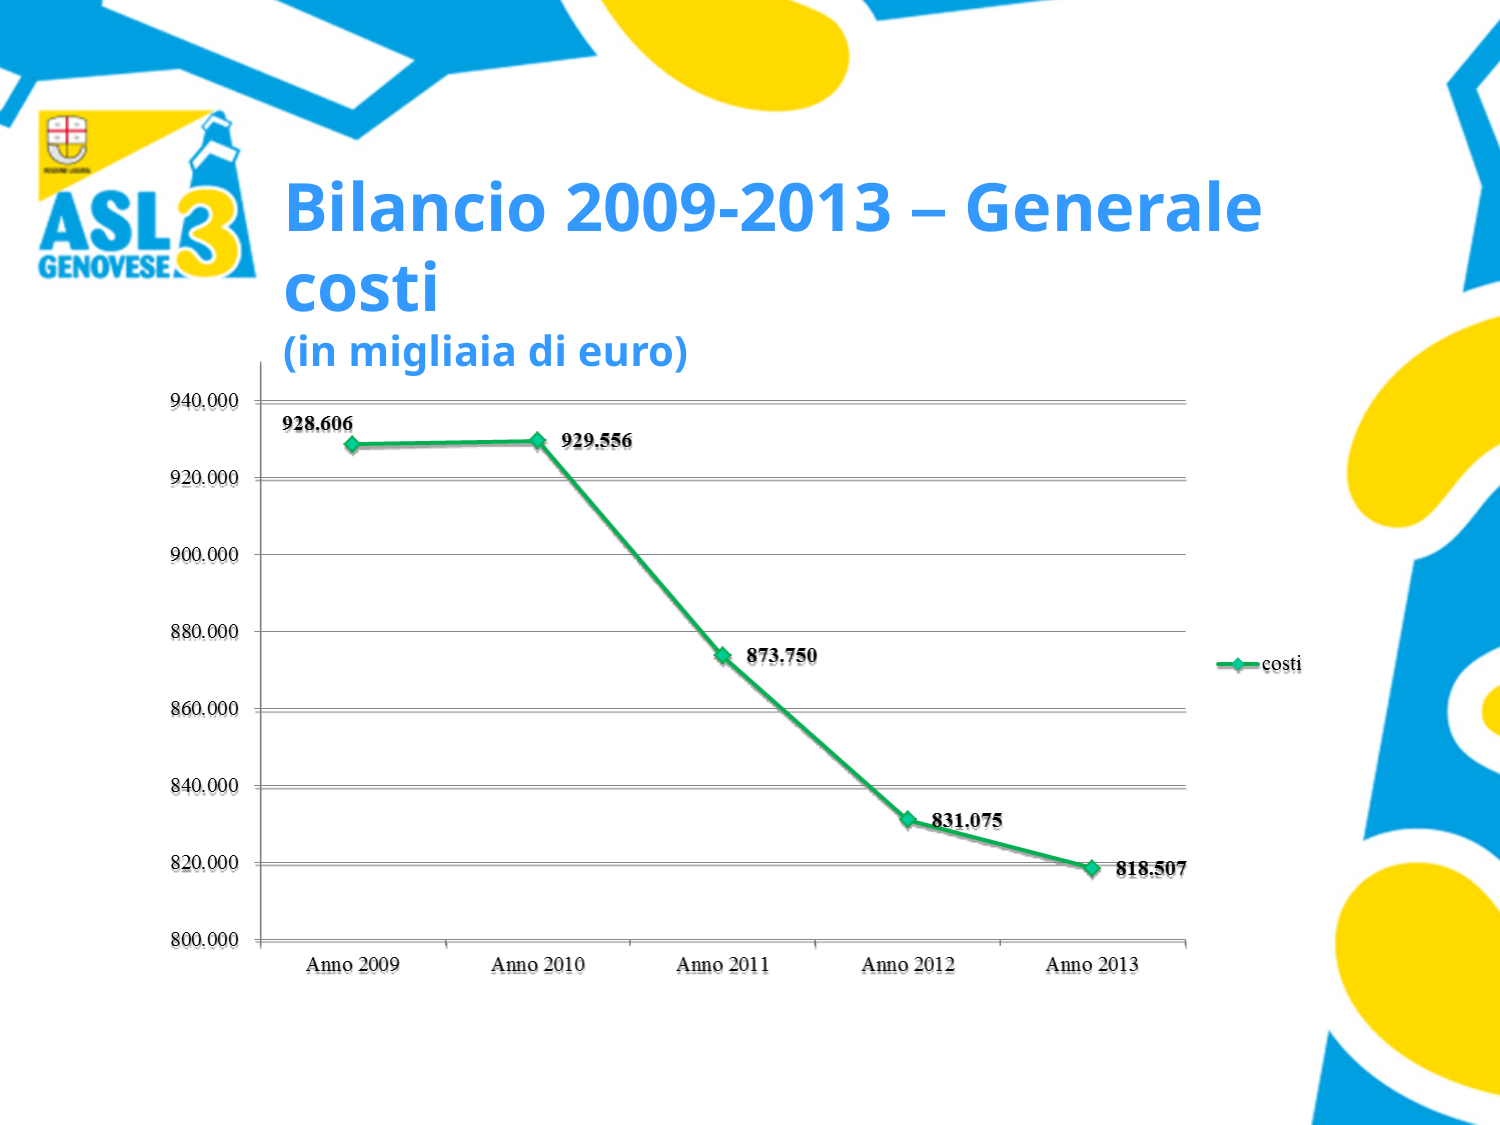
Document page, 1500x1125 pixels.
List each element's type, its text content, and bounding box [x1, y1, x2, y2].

title Bilancio 2009-2013 – Generale costi (in migliaia di euro) [268, 157, 1355, 299]
chart [143, 330, 1331, 997]
